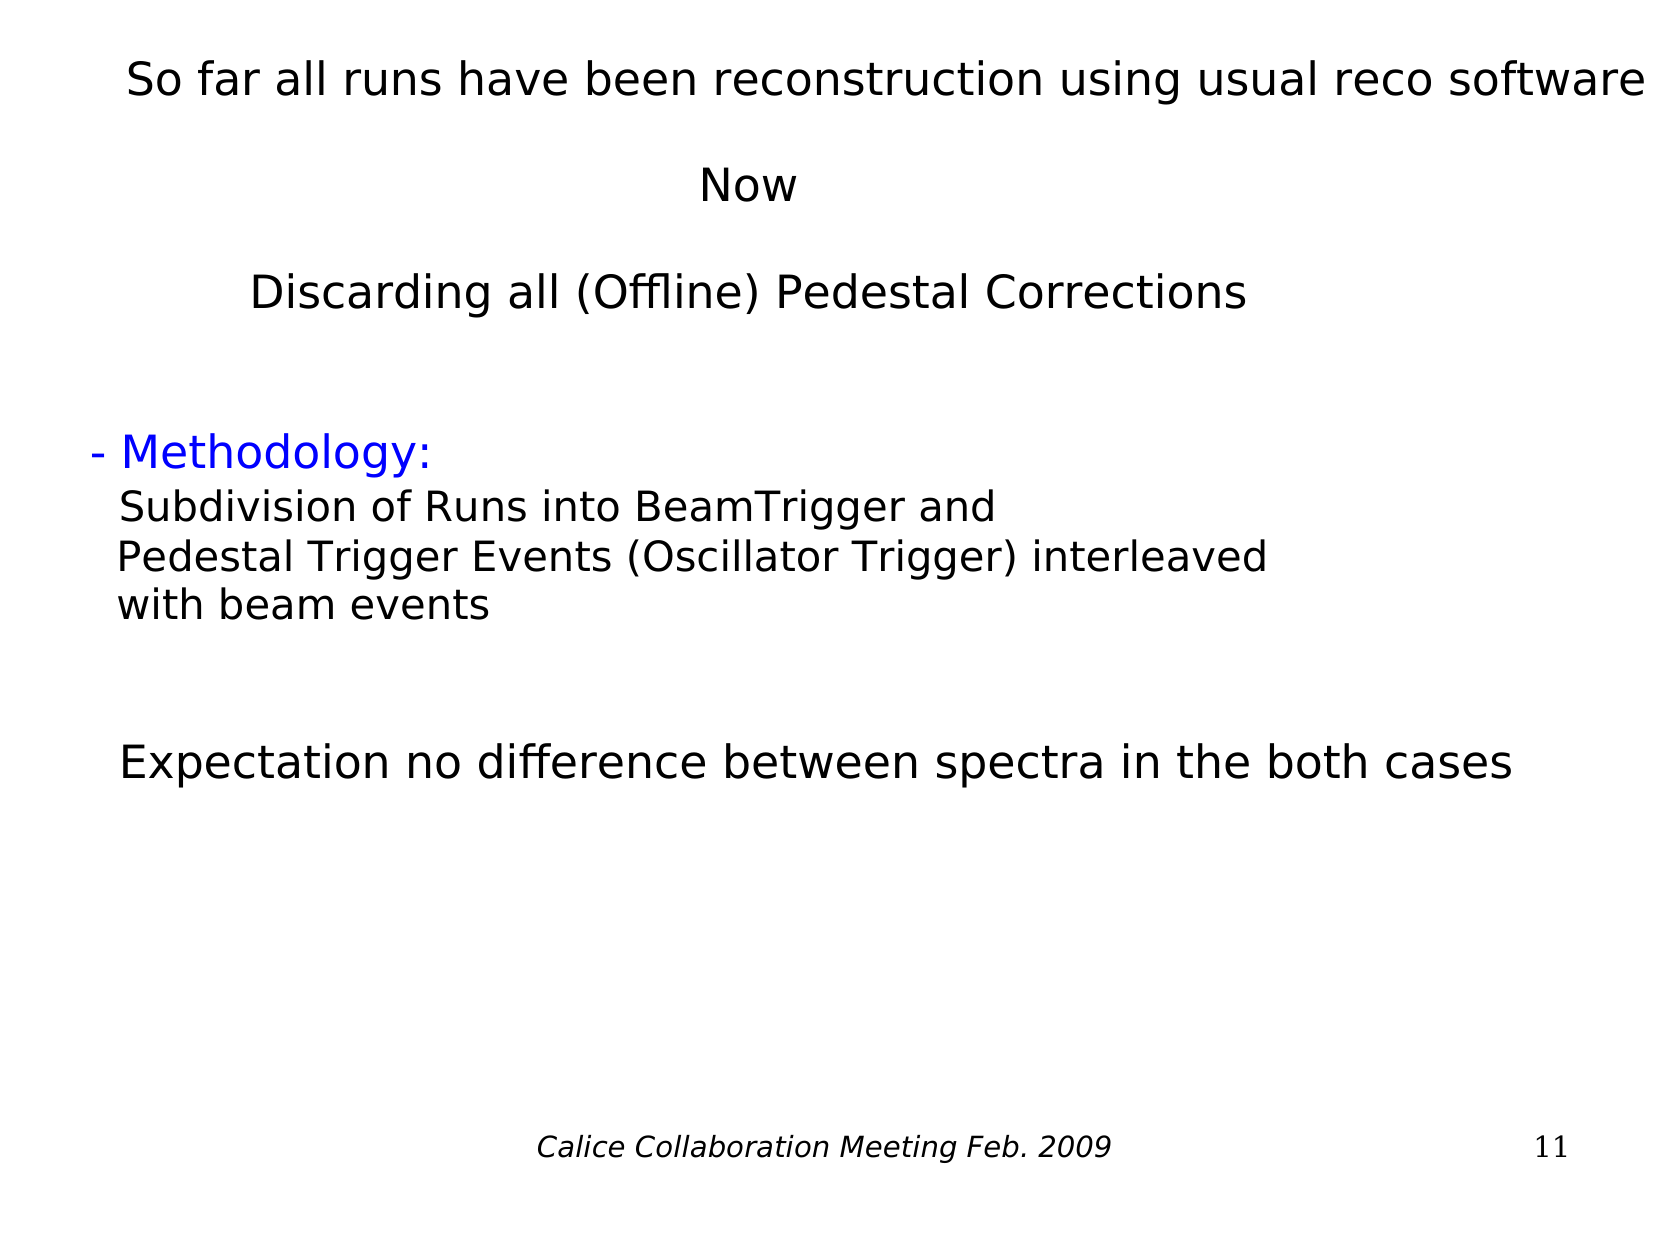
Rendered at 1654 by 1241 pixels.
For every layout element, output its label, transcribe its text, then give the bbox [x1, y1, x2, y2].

text_box So far all runs have been reconstruction using usual reco software Now Discarding all (Offline) Pedestal Corrections - Methodology: Subdivision of Runs into BeamTrigger and Pedestal Trigger Events (Oscillator Trigger) interleaved with beam events Expectation no difference between spectra in the both cases [75, 45, 1633, 797]
